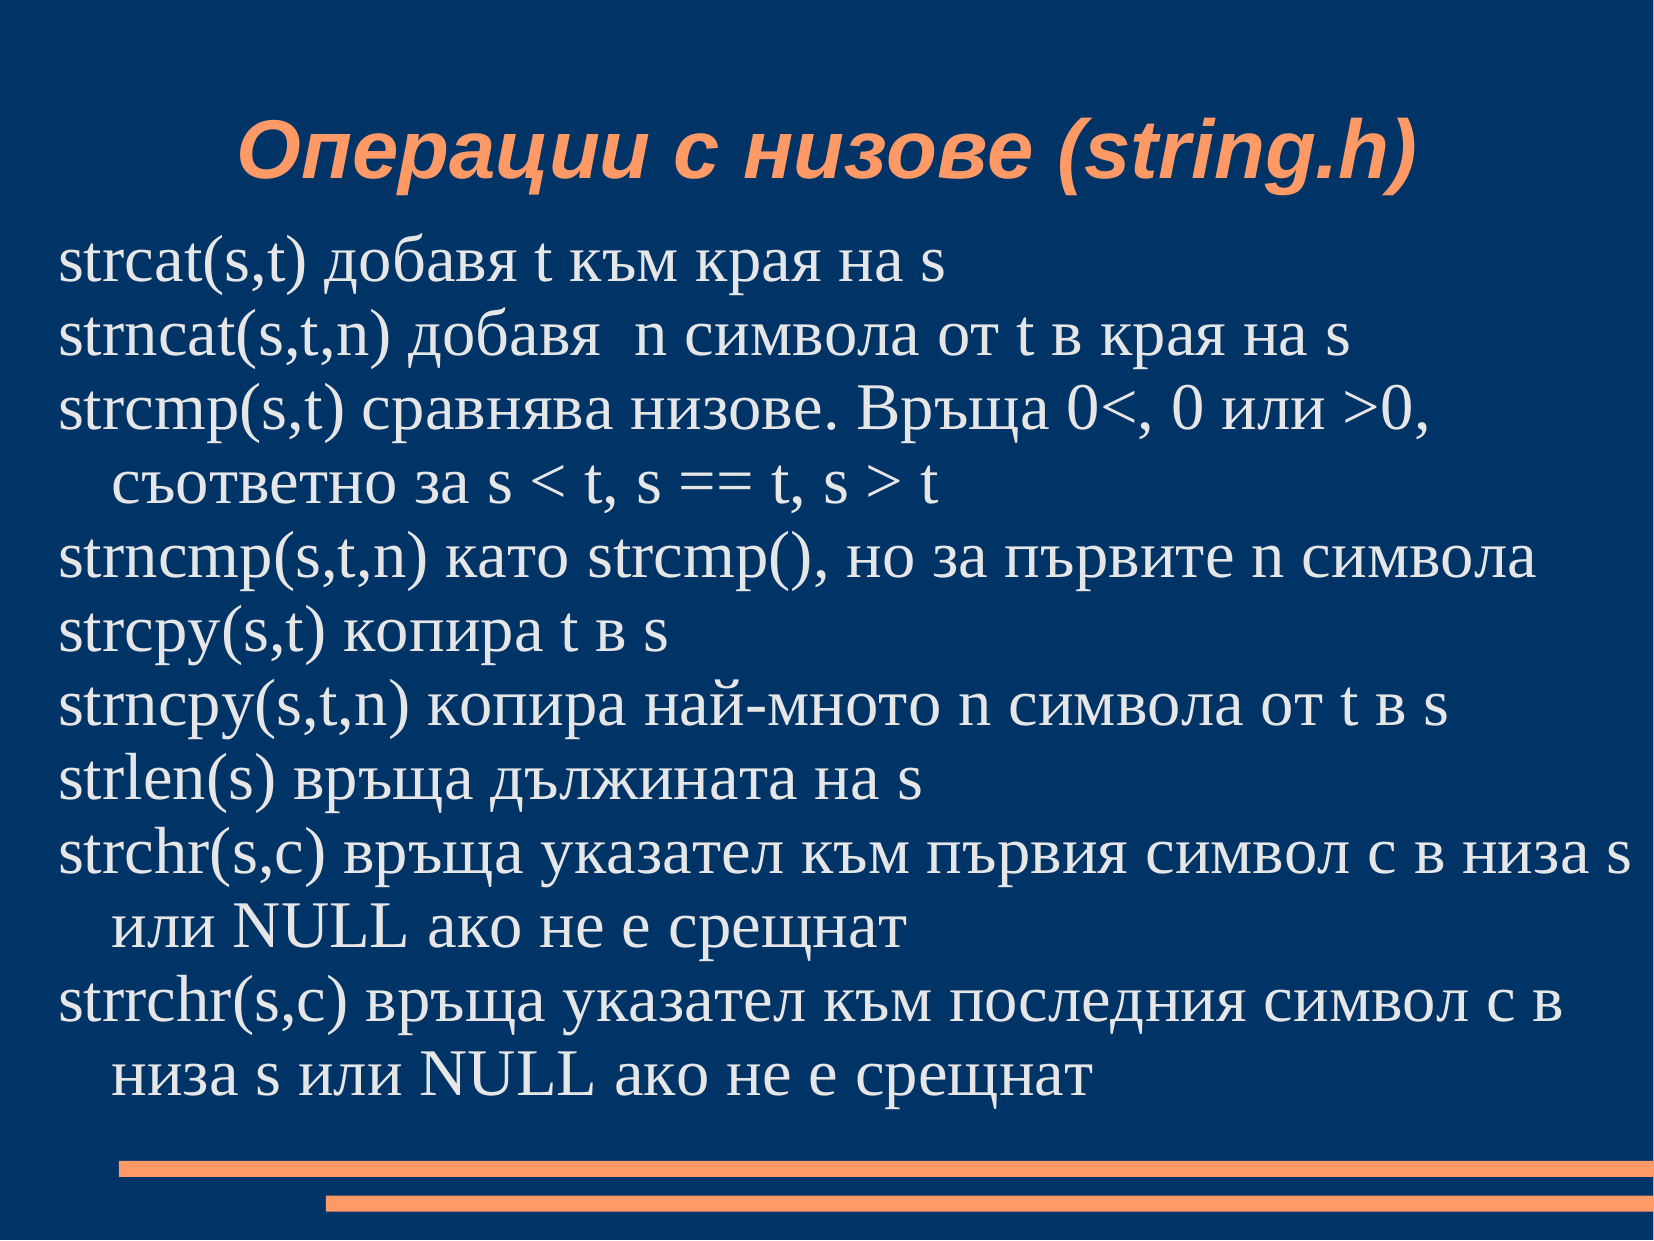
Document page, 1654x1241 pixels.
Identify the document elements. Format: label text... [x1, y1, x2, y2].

list strcat(s,t) добавя t към края на s strncat(s,t,n) добавя n символа от t в края на s strcmp(s,t) сравнява низове. Връща 0<, 0 или >0, съответно за s < t, s == t, s > t strncmp(s,t,n) като strcmp(), но за първите n символа strcpy(s,t) копира t в s strncpy(s,t,n) копира най-мното n символа от t в s strlen(s) връща дължината на s strchr(s,c) връща указател към първия символ c в низа s или NULL ако не е срещнат strrchr(s,c) връща указател към последния символ c в низа s или NULL ако не е срещнат [40, 221, 1654, 1111]
title Операции с низове (string.h) [121, 46, 1534, 221]
